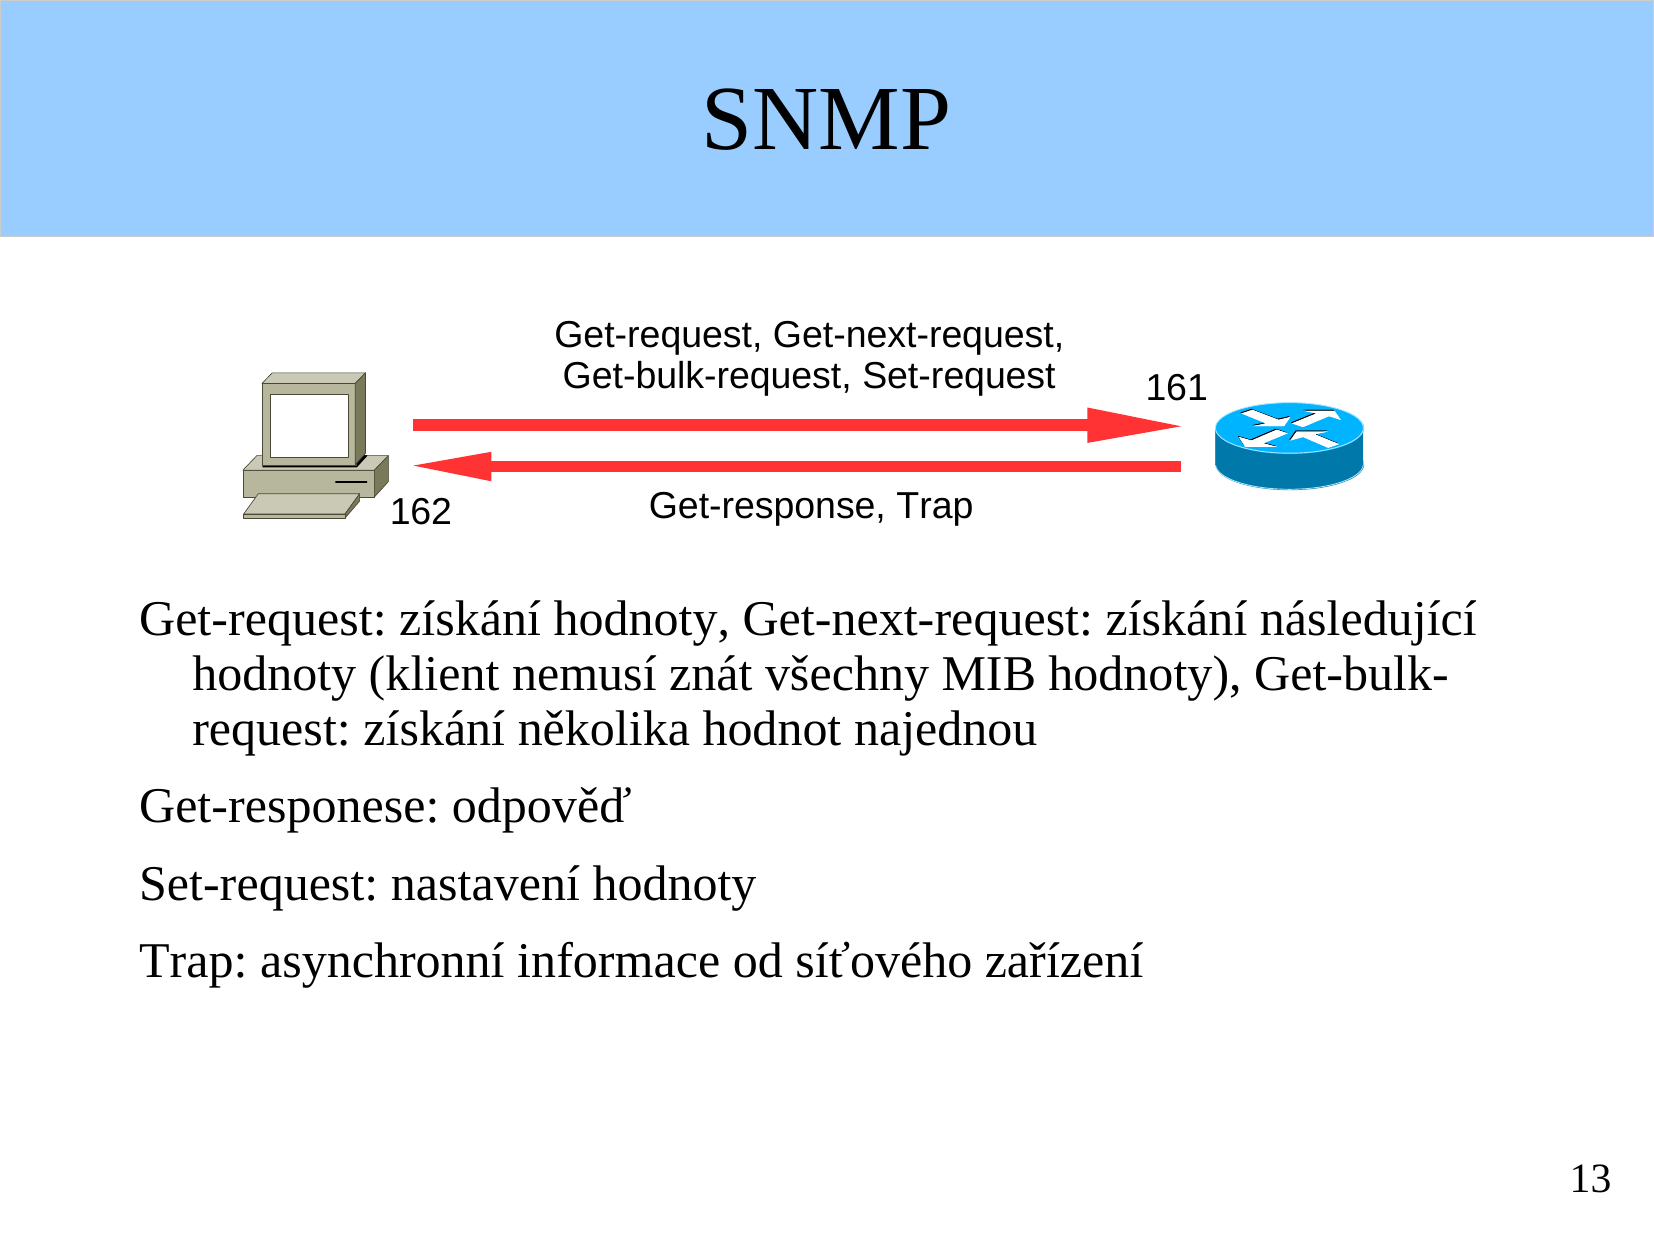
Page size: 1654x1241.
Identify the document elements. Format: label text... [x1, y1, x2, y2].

picture [1215, 402, 1365, 491]
picture [1295, 411, 1338, 426]
picture [1292, 432, 1336, 447]
text_box Get-request, Get-next-request, Get-bulk-request, Set-request [554, 312, 1065, 398]
picture [242, 372, 390, 520]
list Get-request: získání hodnoty, Get-next-request: získání následující hodnoty (klient nemusí znát všechny MIB hodnoty), Get-bulk-request: získání několika hodnot najednou Get-responese: odpověď Set-request: nastavení hodnoty Trap: asynchronní informace od síťového zařízení [121, 590, 1534, 1127]
picture [1244, 410, 1288, 426]
text_box 162 [389, 490, 453, 533]
title SNMP [0, 0, 1654, 237]
text_box 161 [1145, 366, 1209, 409]
picture [1241, 430, 1285, 446]
text_box Get-response, Trap [648, 484, 974, 527]
